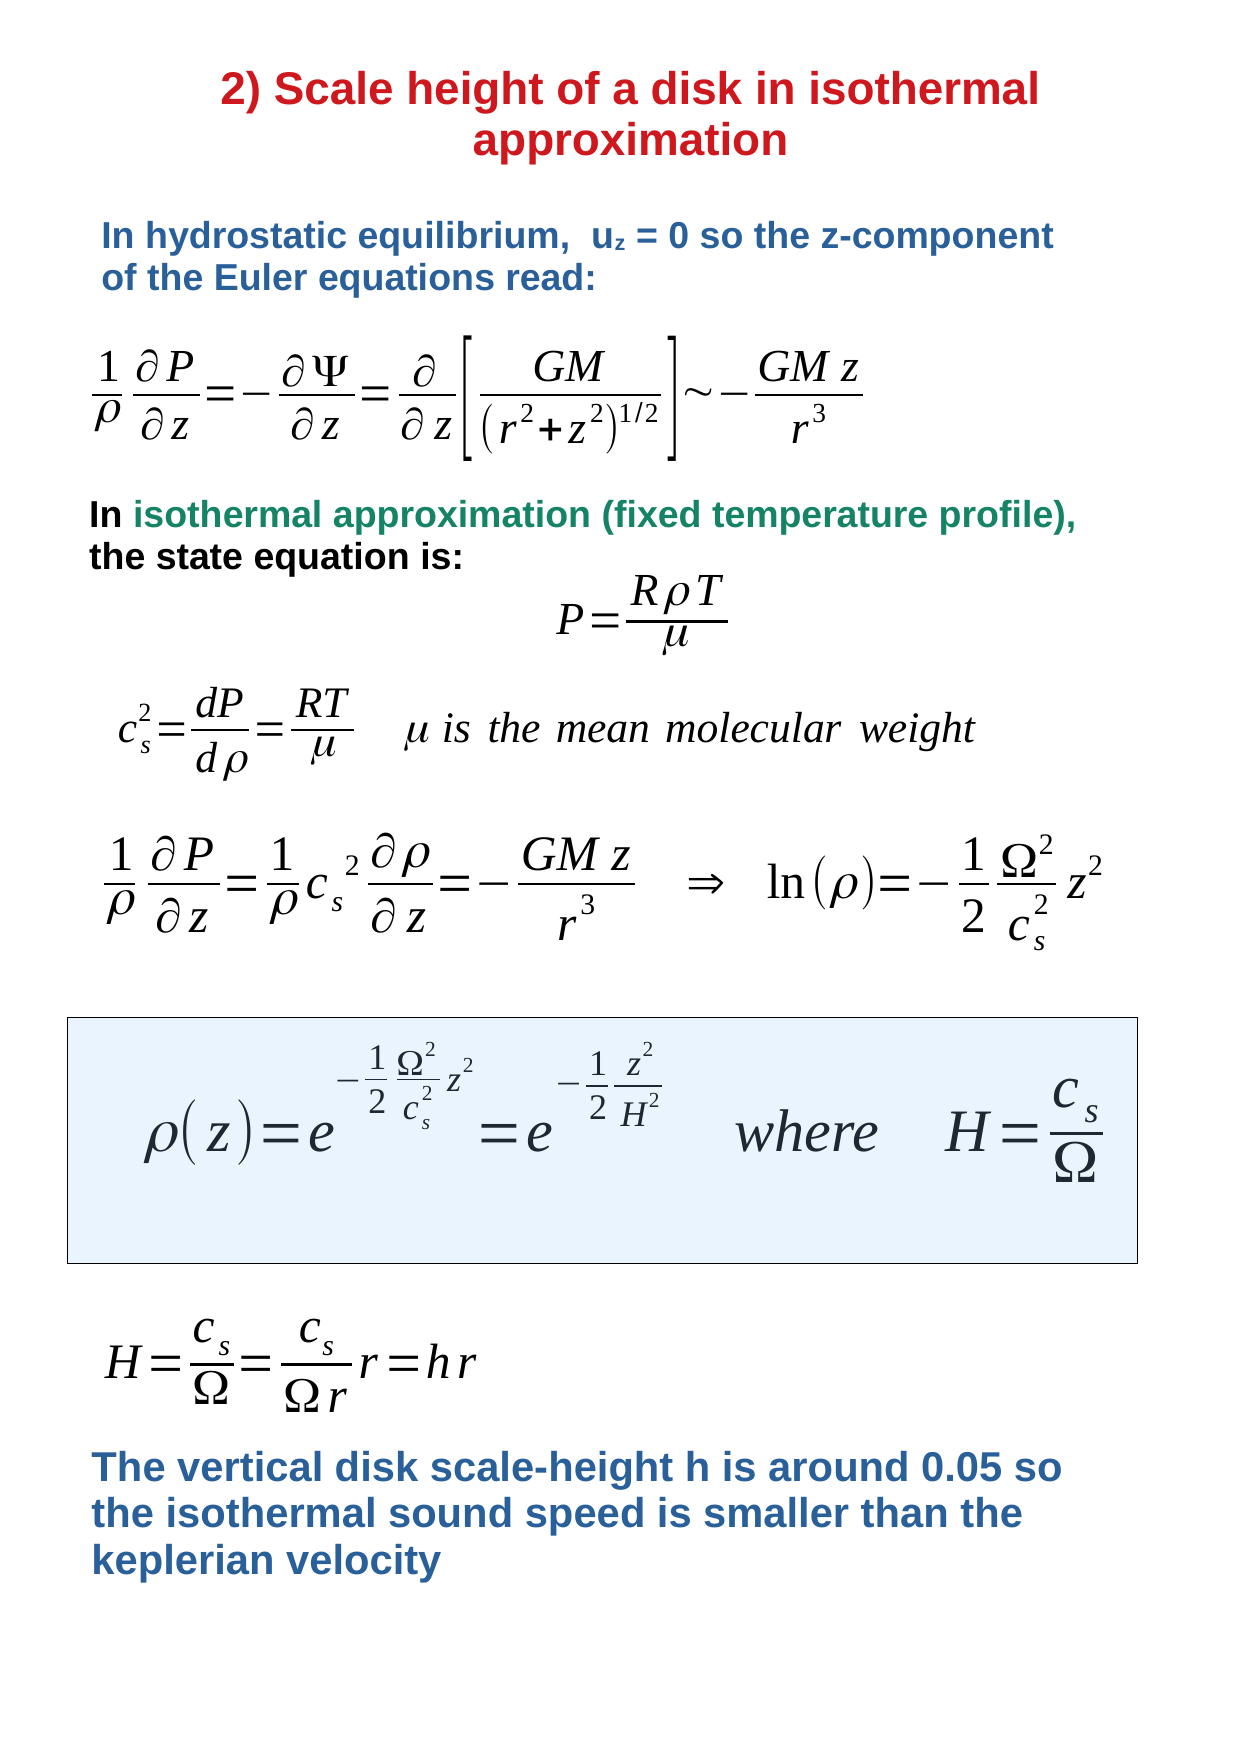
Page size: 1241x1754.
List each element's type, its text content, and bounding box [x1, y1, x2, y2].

text_box The vertical disk scale-height h is around 0.05 so the isothermal sound speed is smaller than the keplerian velocity [76, 1436, 1152, 1591]
chart [90, 826, 1116, 958]
chart [106, 678, 989, 784]
text_box In hydrostatic equilibrium, uz = 0 so the z-component of the Euler equations read: [86, 206, 1110, 318]
text_box In isothermal approximation (fixed temperature profile), the state equation is: [74, 485, 1140, 585]
chart [542, 565, 742, 660]
text_box 2) Scale height of a disk in isothermal approximation [65, 55, 1196, 173]
chart [89, 1298, 491, 1424]
text_box [67, 1017, 1138, 1264]
chart [80, 333, 877, 465]
